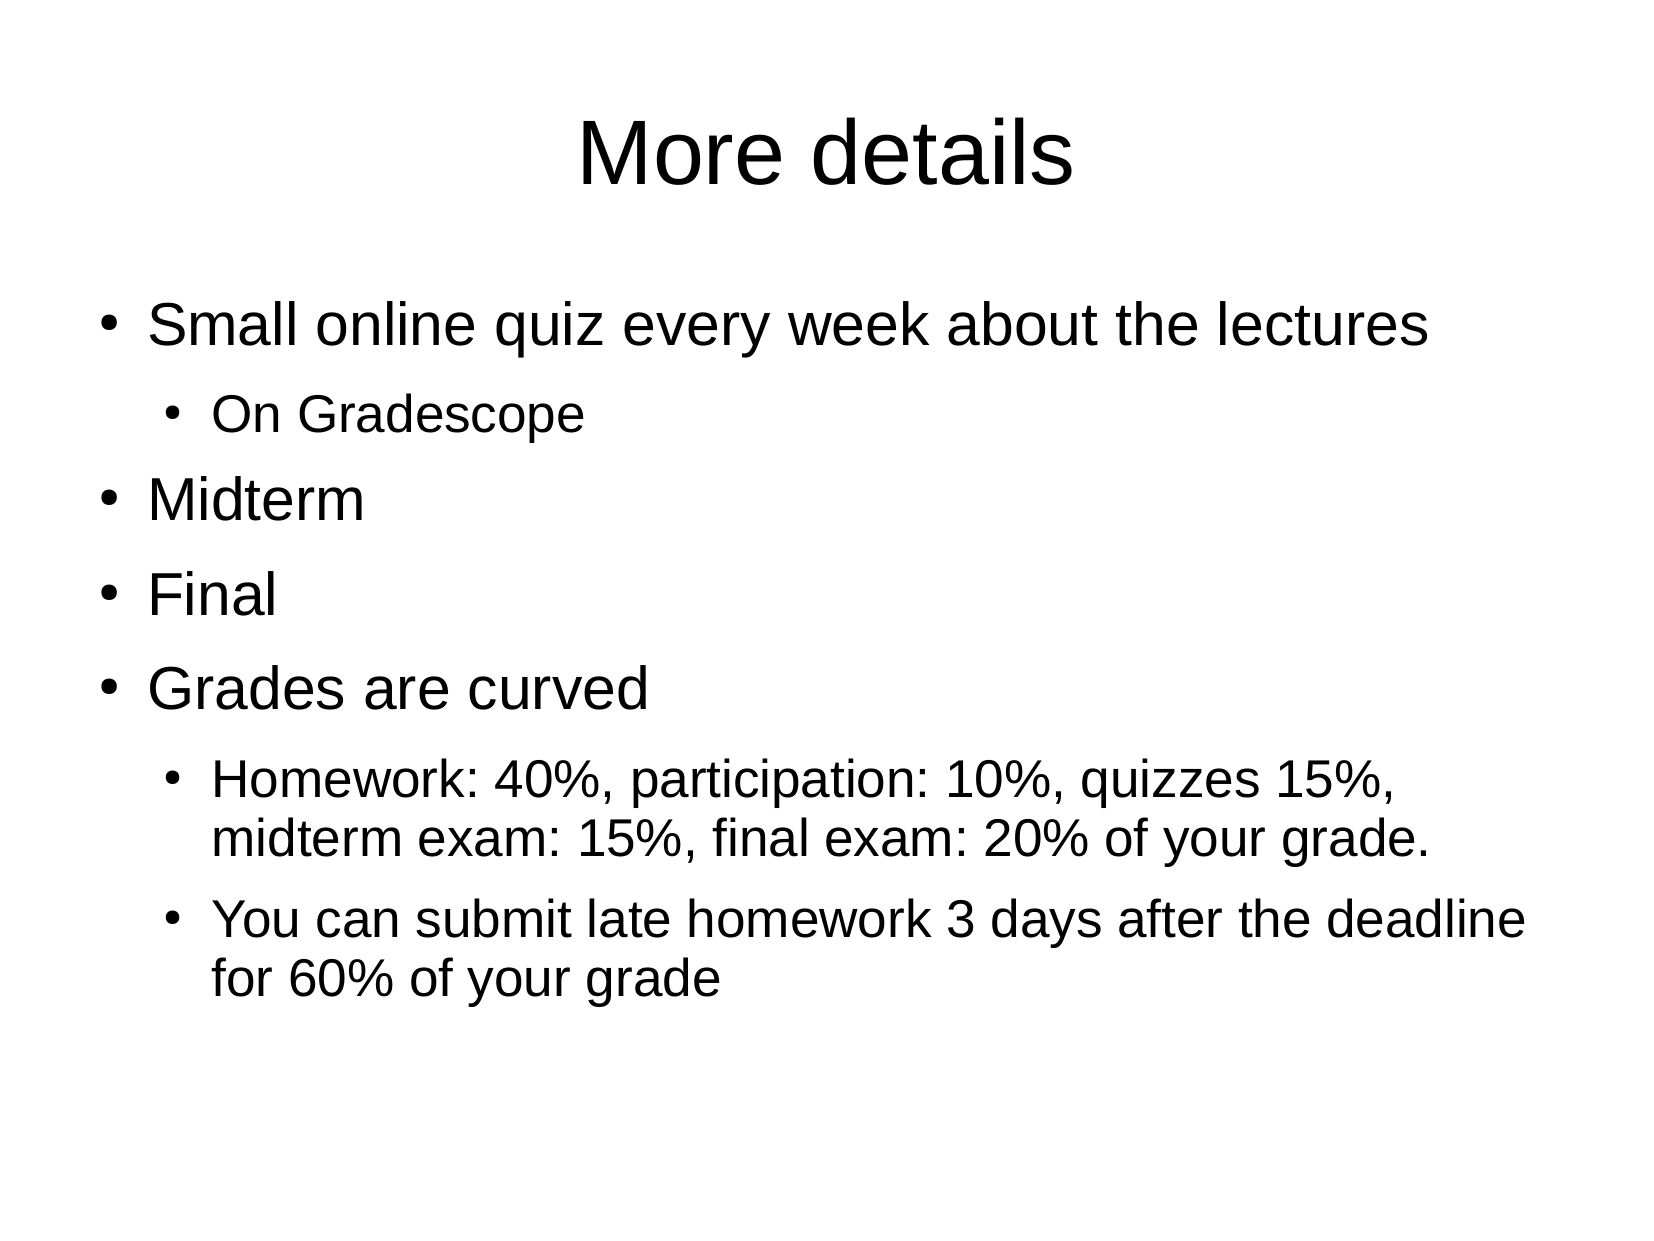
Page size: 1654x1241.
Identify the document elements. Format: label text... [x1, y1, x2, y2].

list Small online quiz every week about the lectures On Gradescope Midterm Final Grades are curved Homework: 40%, participation: 10%, quizzes 15%, midterm exam: 15%, final exam: 20% of your grade. You can submit late homework 3 days after the deadline for 60% of your grade [82, 290, 1571, 1010]
title More details [82, 49, 1571, 257]
